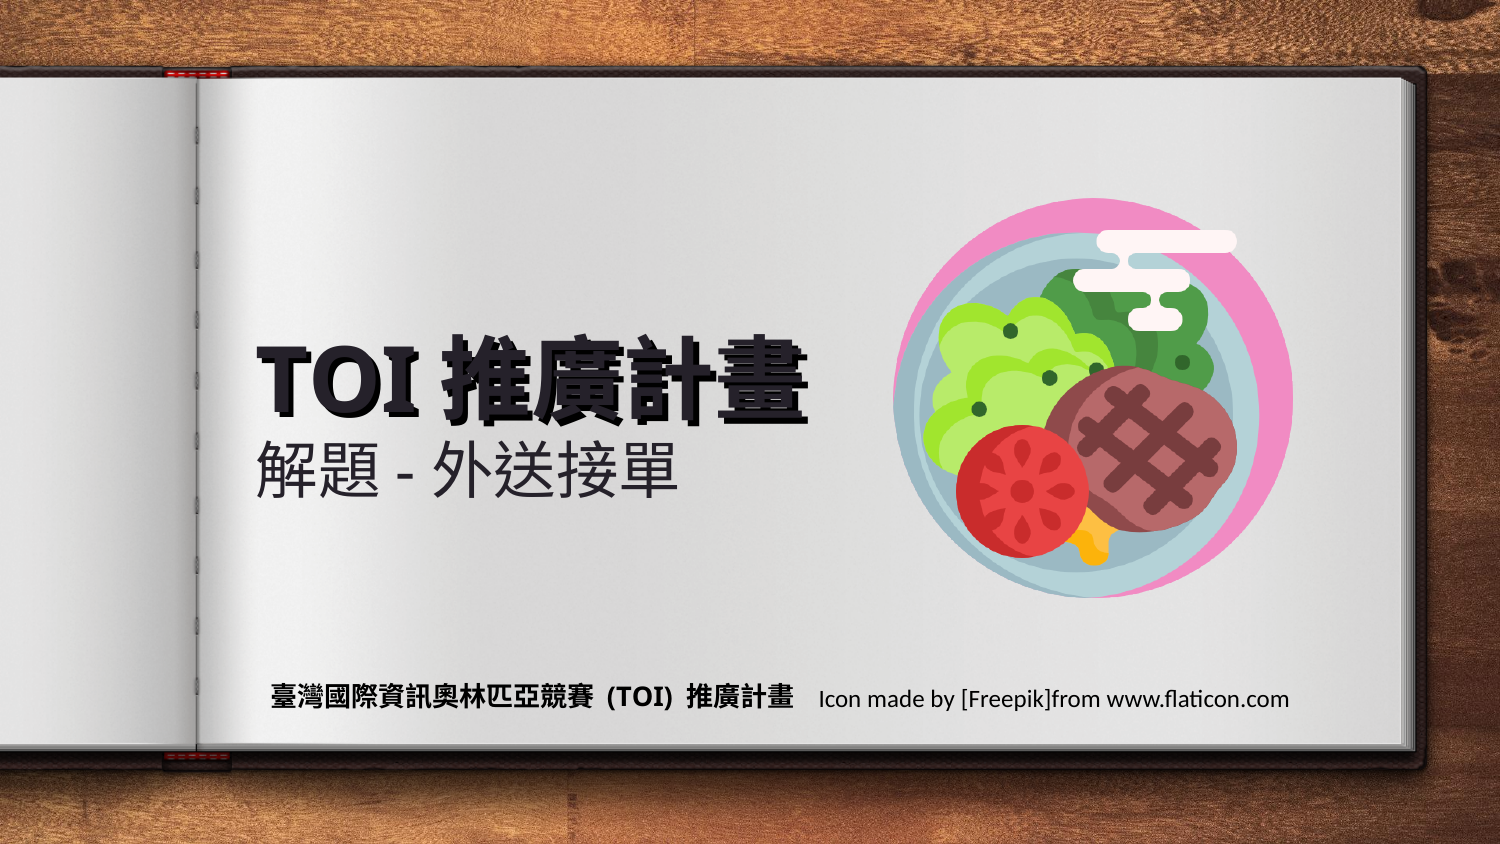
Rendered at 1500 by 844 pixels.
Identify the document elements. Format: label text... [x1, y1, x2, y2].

picture [893, 198, 1293, 598]
text_box Icon made by [Freepik]from www.flaticon.com [804, 675, 1385, 720]
title TOI推廣計畫 解題-外送接單 [240, 262, 893, 565]
